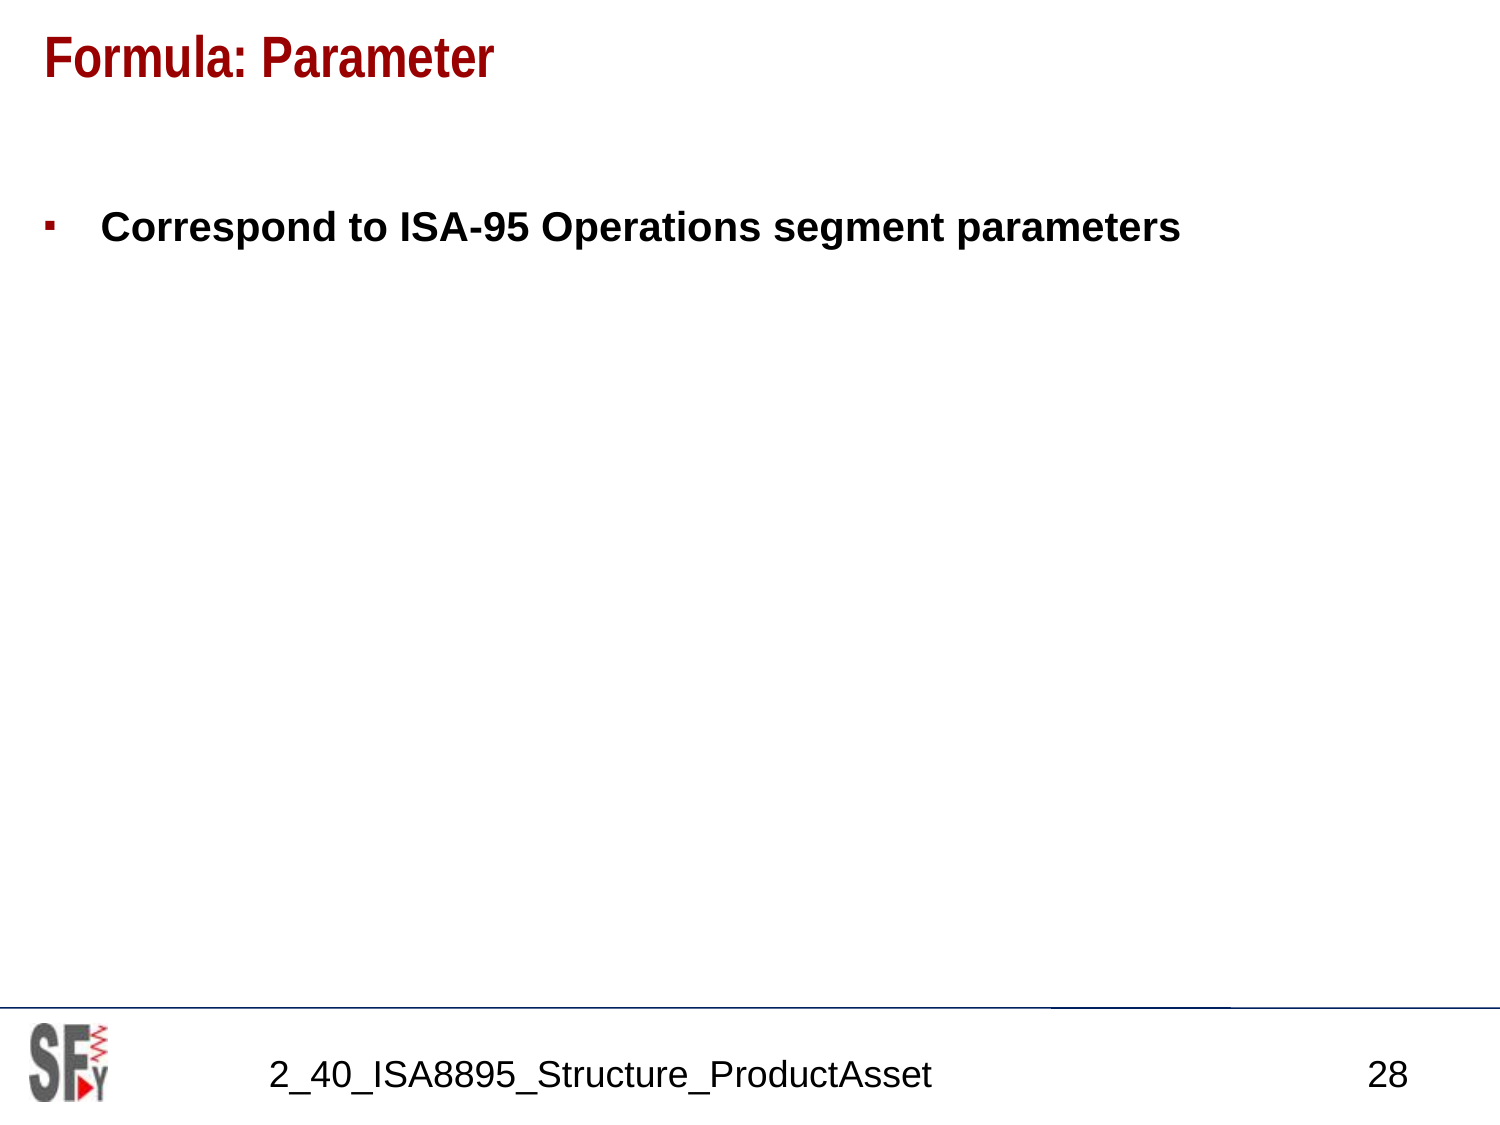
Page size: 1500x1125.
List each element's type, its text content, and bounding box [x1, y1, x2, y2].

picture [29, 1023, 108, 1102]
title Formula: Parameter [29, 12, 1471, 138]
footer 2_40_ISA8895_Structure_ProductAsset [253, 1034, 1336, 1103]
list Correspond to ISA-95 Operations segment parameters [29, 184, 1471, 988]
slide_number <numéro> [1352, 1034, 1490, 1103]
